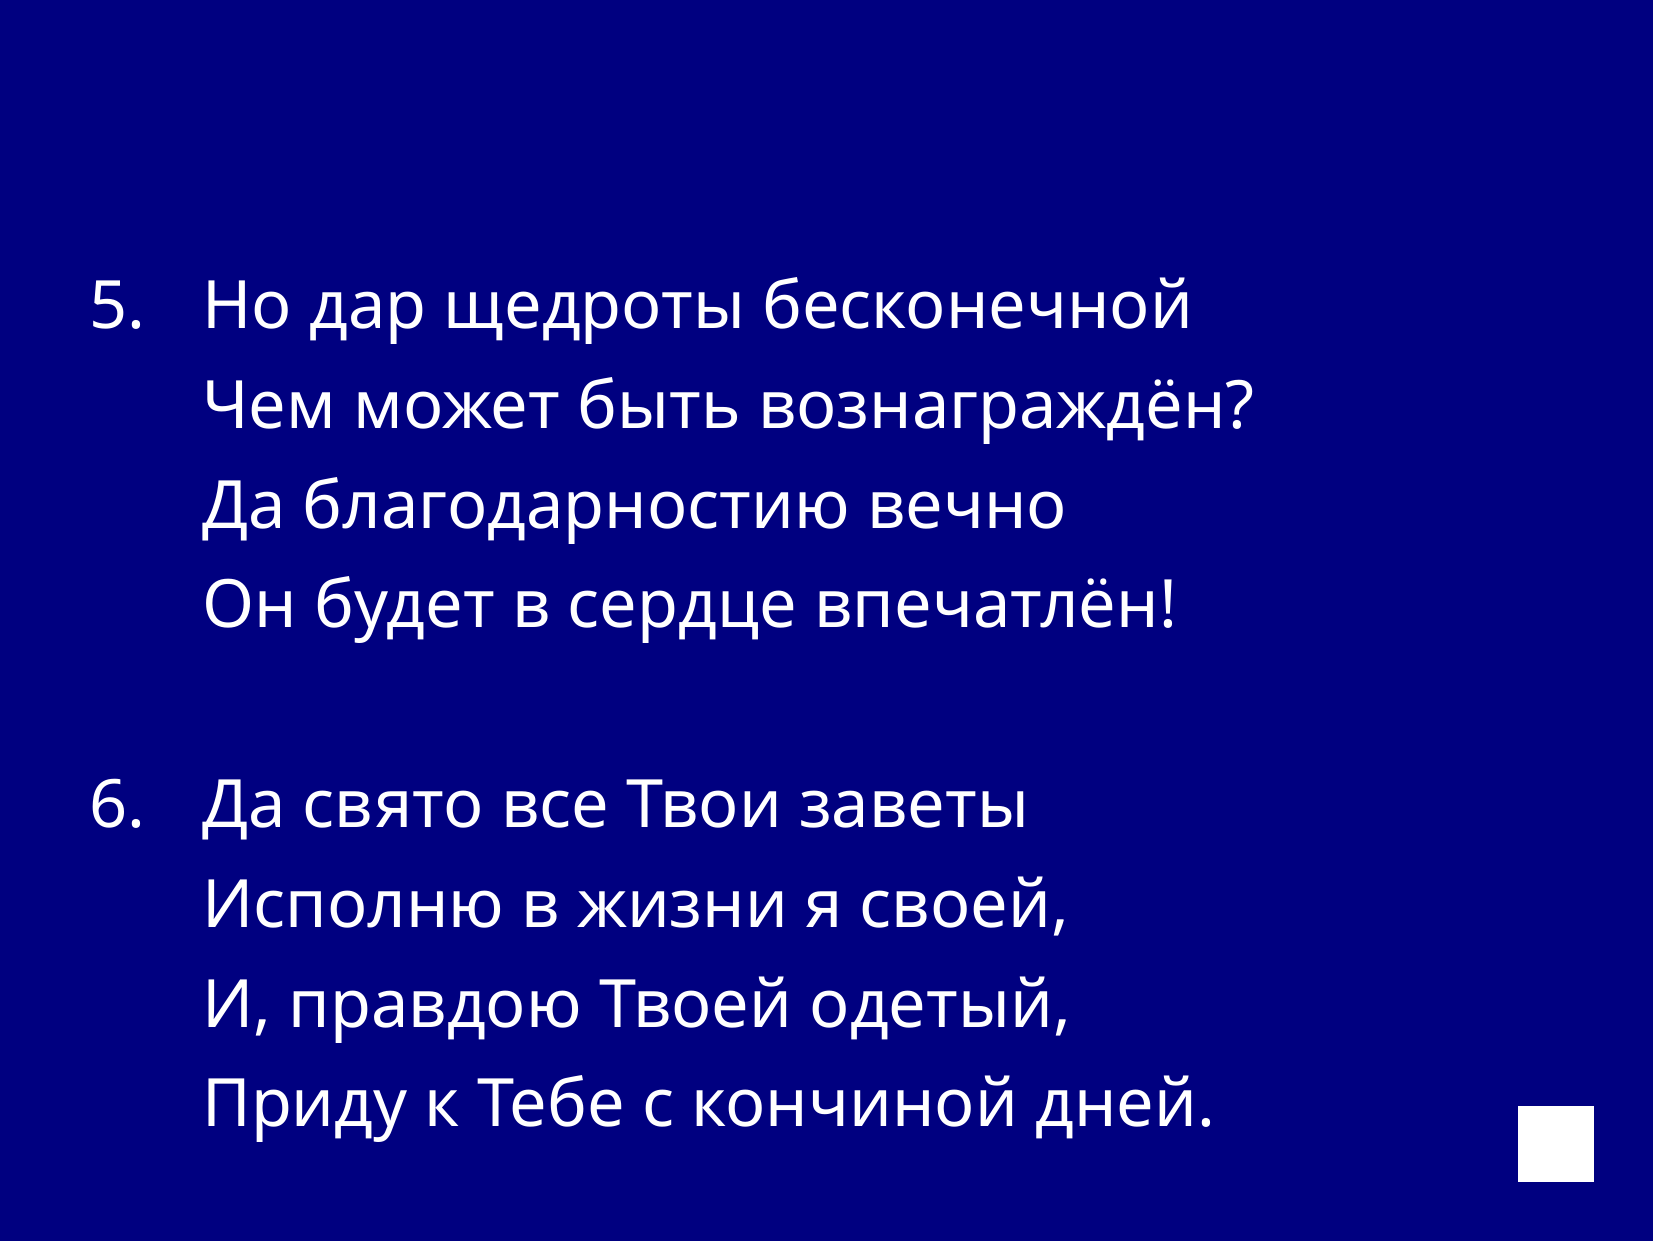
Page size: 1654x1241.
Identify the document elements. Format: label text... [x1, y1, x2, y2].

text_box [1518, 1106, 1594, 1182]
text_box 5. Но дар щедроты бесконечной Чем может быть вознаграждён? Да благодарностию вечно Он будет в сердце впечатлён! 6. Да свято все Твои заветы Исполню в жизни я своей, И, правдою Твоей одетый, Приду к Тебе с кончиной дней. [75, 150, 1576, 1163]
